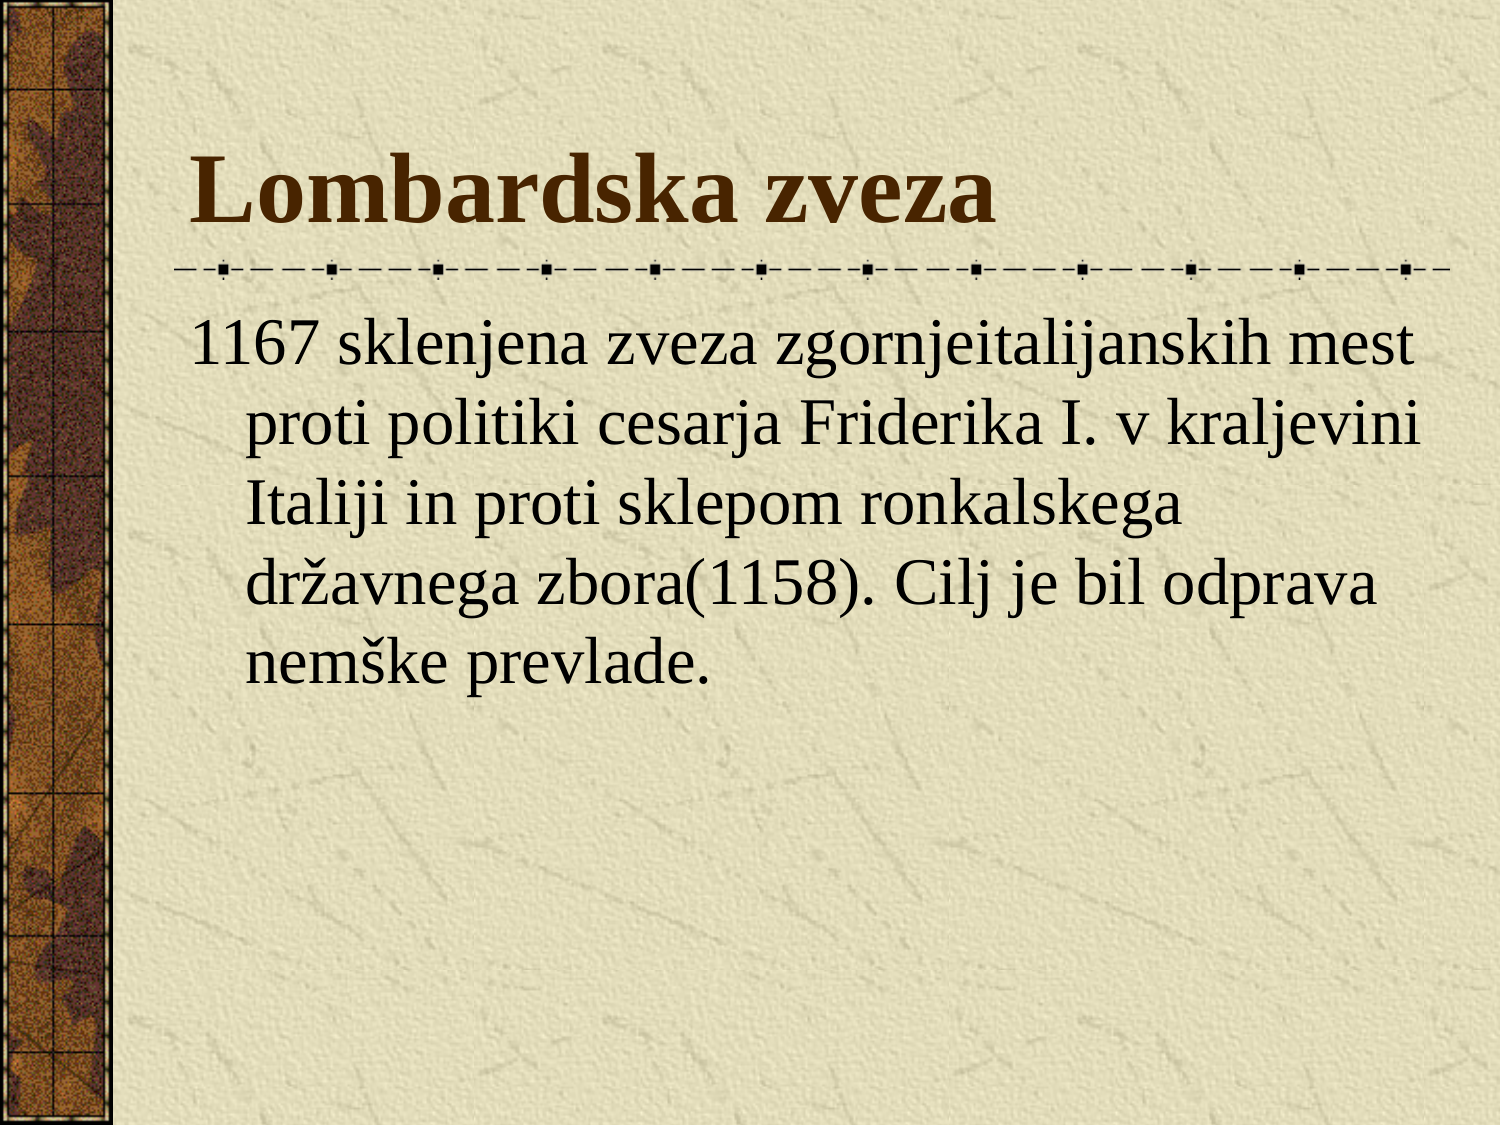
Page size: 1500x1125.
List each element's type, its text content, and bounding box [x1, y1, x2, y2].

picture [0, 0, 1500, 1125]
title Lombardska zveza [174, 150, 1450, 250]
list 1167 sklenjena zveza zgornjeitalijanskih mest proti politiki cesarja Friderika I. v kraljevini Italiji in proti sklepom ronkalskega državnega zbora(1158). Cilj je bil odprava nemške prevlade. [174, 289, 1449, 965]
